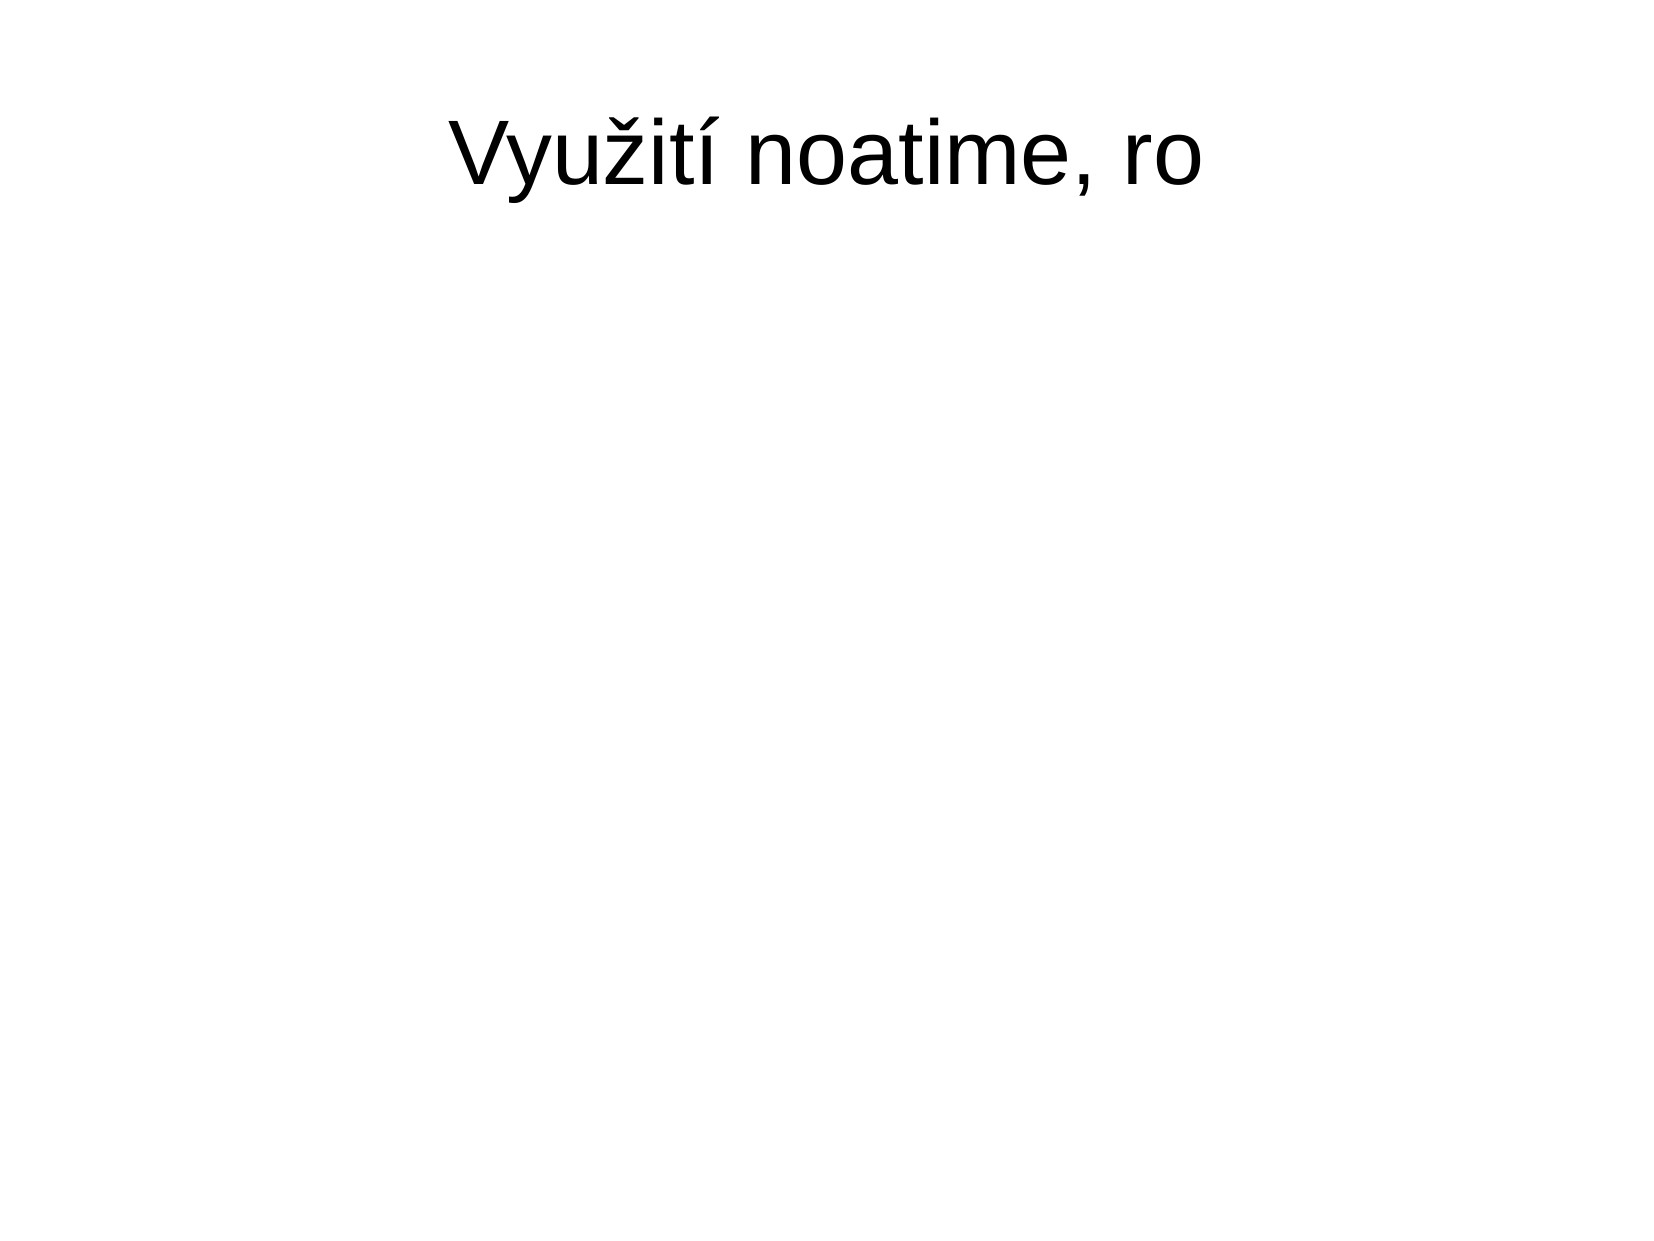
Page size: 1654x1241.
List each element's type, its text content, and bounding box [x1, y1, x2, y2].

title Využití noatime, ro [82, 56, 1571, 250]
